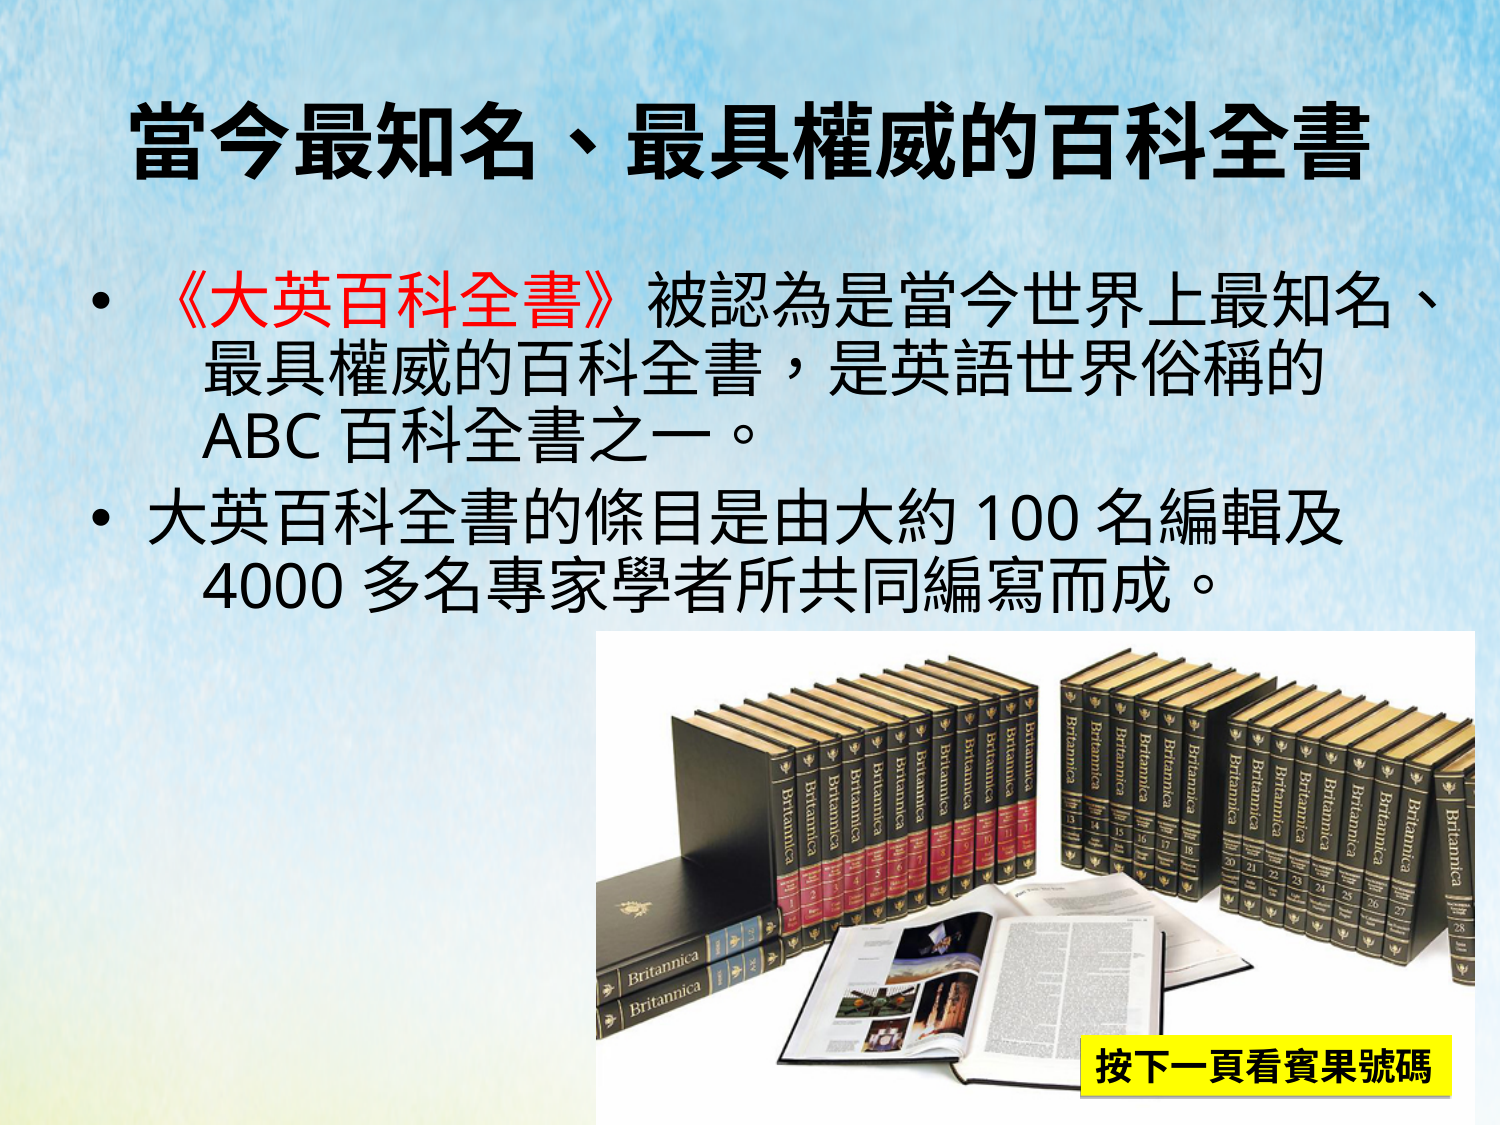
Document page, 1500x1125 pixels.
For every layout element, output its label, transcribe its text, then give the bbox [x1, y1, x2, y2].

picture [596, 631, 1475, 1125]
title 當今最知名、最具權威的百科全書 [75, 45, 1426, 233]
text_box 按下一頁看賓果號碼 [1080, 1035, 1452, 1096]
list 《大英百科全書》被認為是當今世界上最知名、最具權威的百科全書，是英語世界俗稱的ABC百科全書之一。 大英百科全書的條目是由大約100名編輯及4000多名專家學者所共同編寫而成。 [75, 262, 1436, 634]
